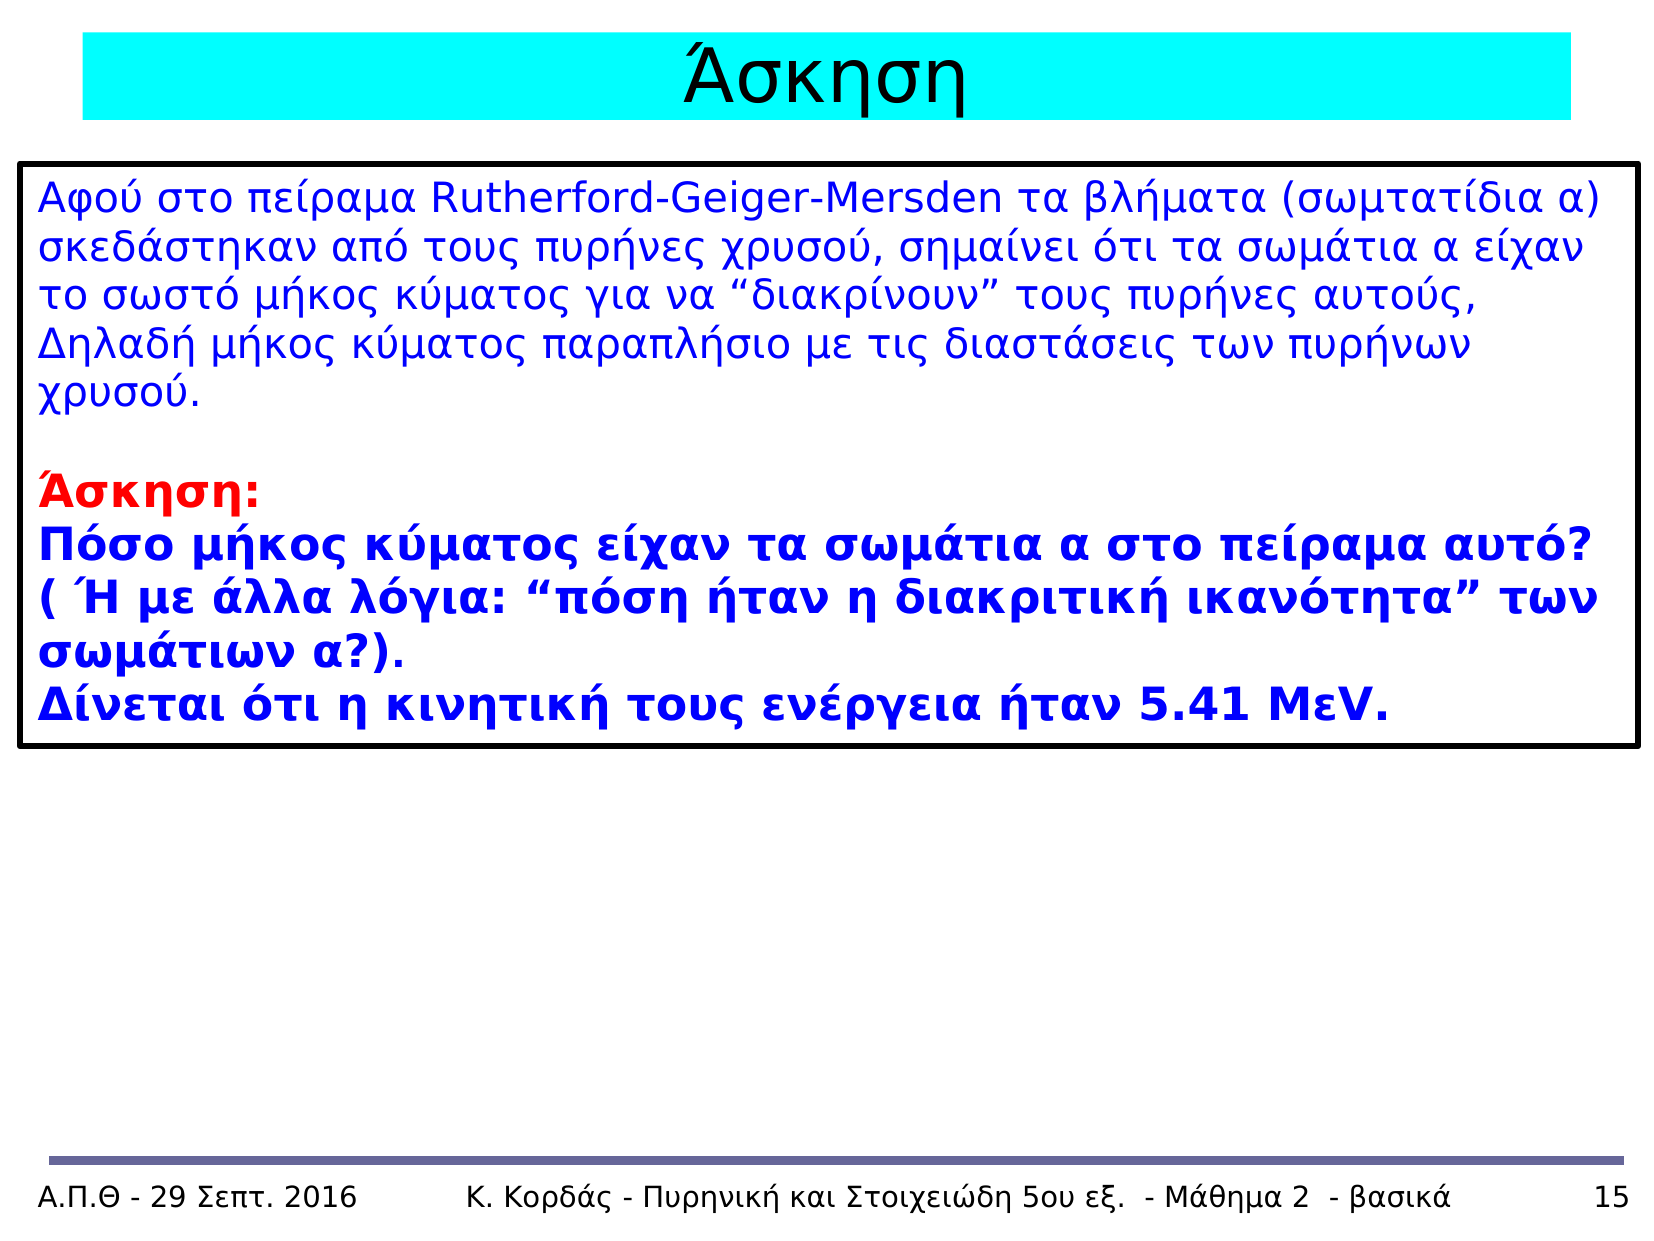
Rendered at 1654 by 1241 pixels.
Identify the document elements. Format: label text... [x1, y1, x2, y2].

text_box Αφού στο πείραμα Rutherford-Geiger-Mersden τα βλήματα (σωμτατίδια α) σκεδάστηκαν από τους πυρήνες χρυσού, σημαίνει ότι τα σωμάτια α είχαν το σωστό μήκος κύματος για να “διακρίνουν” τους πυρήνες αυτούς, Δηλαδή μήκος κύματος παραπλήσιο με τις διαστάσεις των πυρήνων χρυσού. Άσκηση: Πόσο μήκος κύματος είχαν τα σωμάτια α στο πείραμα αυτό? ( Ή με άλλα λόγια: “πόση ήταν η διακριτική ικανότητα” των σωμάτιων α?). Δίνεται ότι η κινητική τους ενέργεια ήταν 5.41 ΜεV. [19, 163, 1639, 747]
title Άσκηση [82, 32, 1571, 120]
